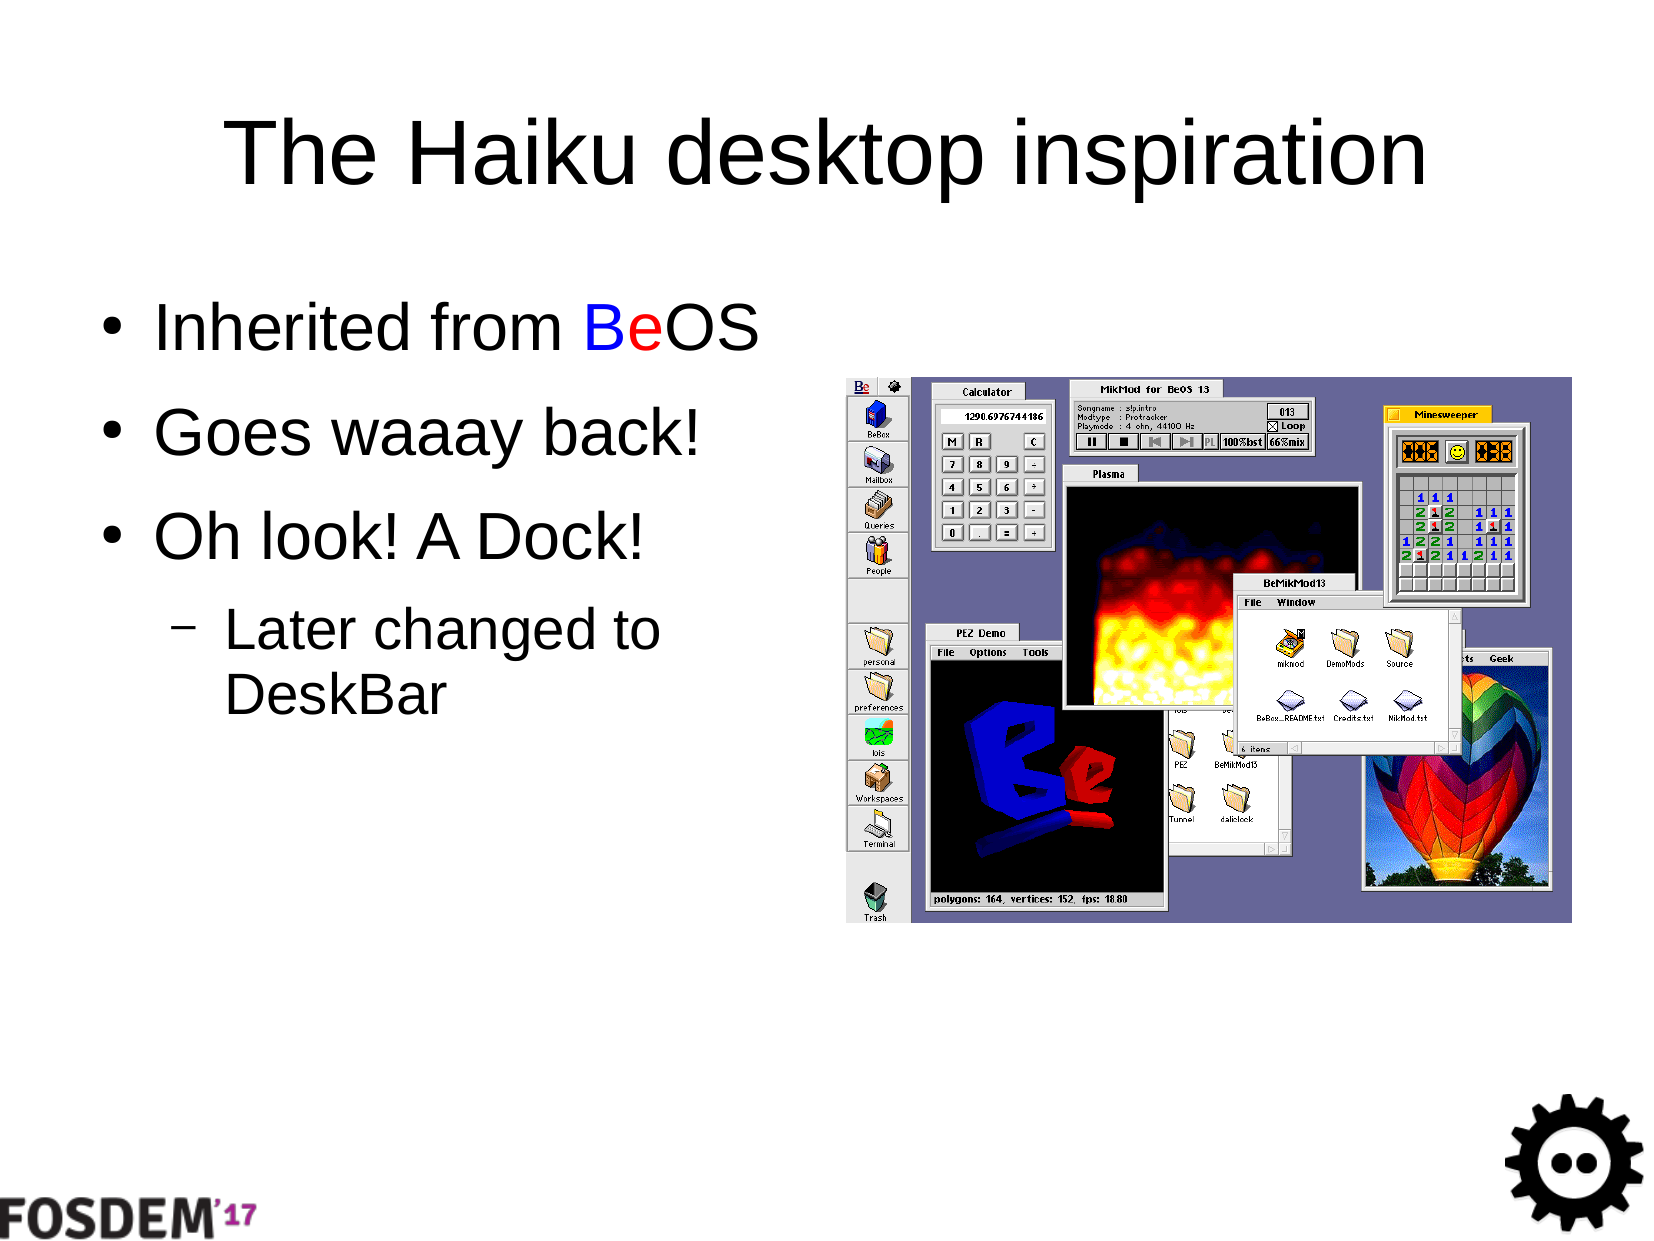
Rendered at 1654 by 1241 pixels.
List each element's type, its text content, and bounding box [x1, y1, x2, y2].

picture [1505, 1094, 1648, 1235]
title The Haiku desktop inspiration [82, 49, 1571, 257]
list Inherited from BeOS Goes waaay back! Oh look! A Dock! Later changed to DeskBar [82, 290, 809, 1010]
picture [0, 1196, 258, 1241]
picture [845, 377, 1572, 923]
